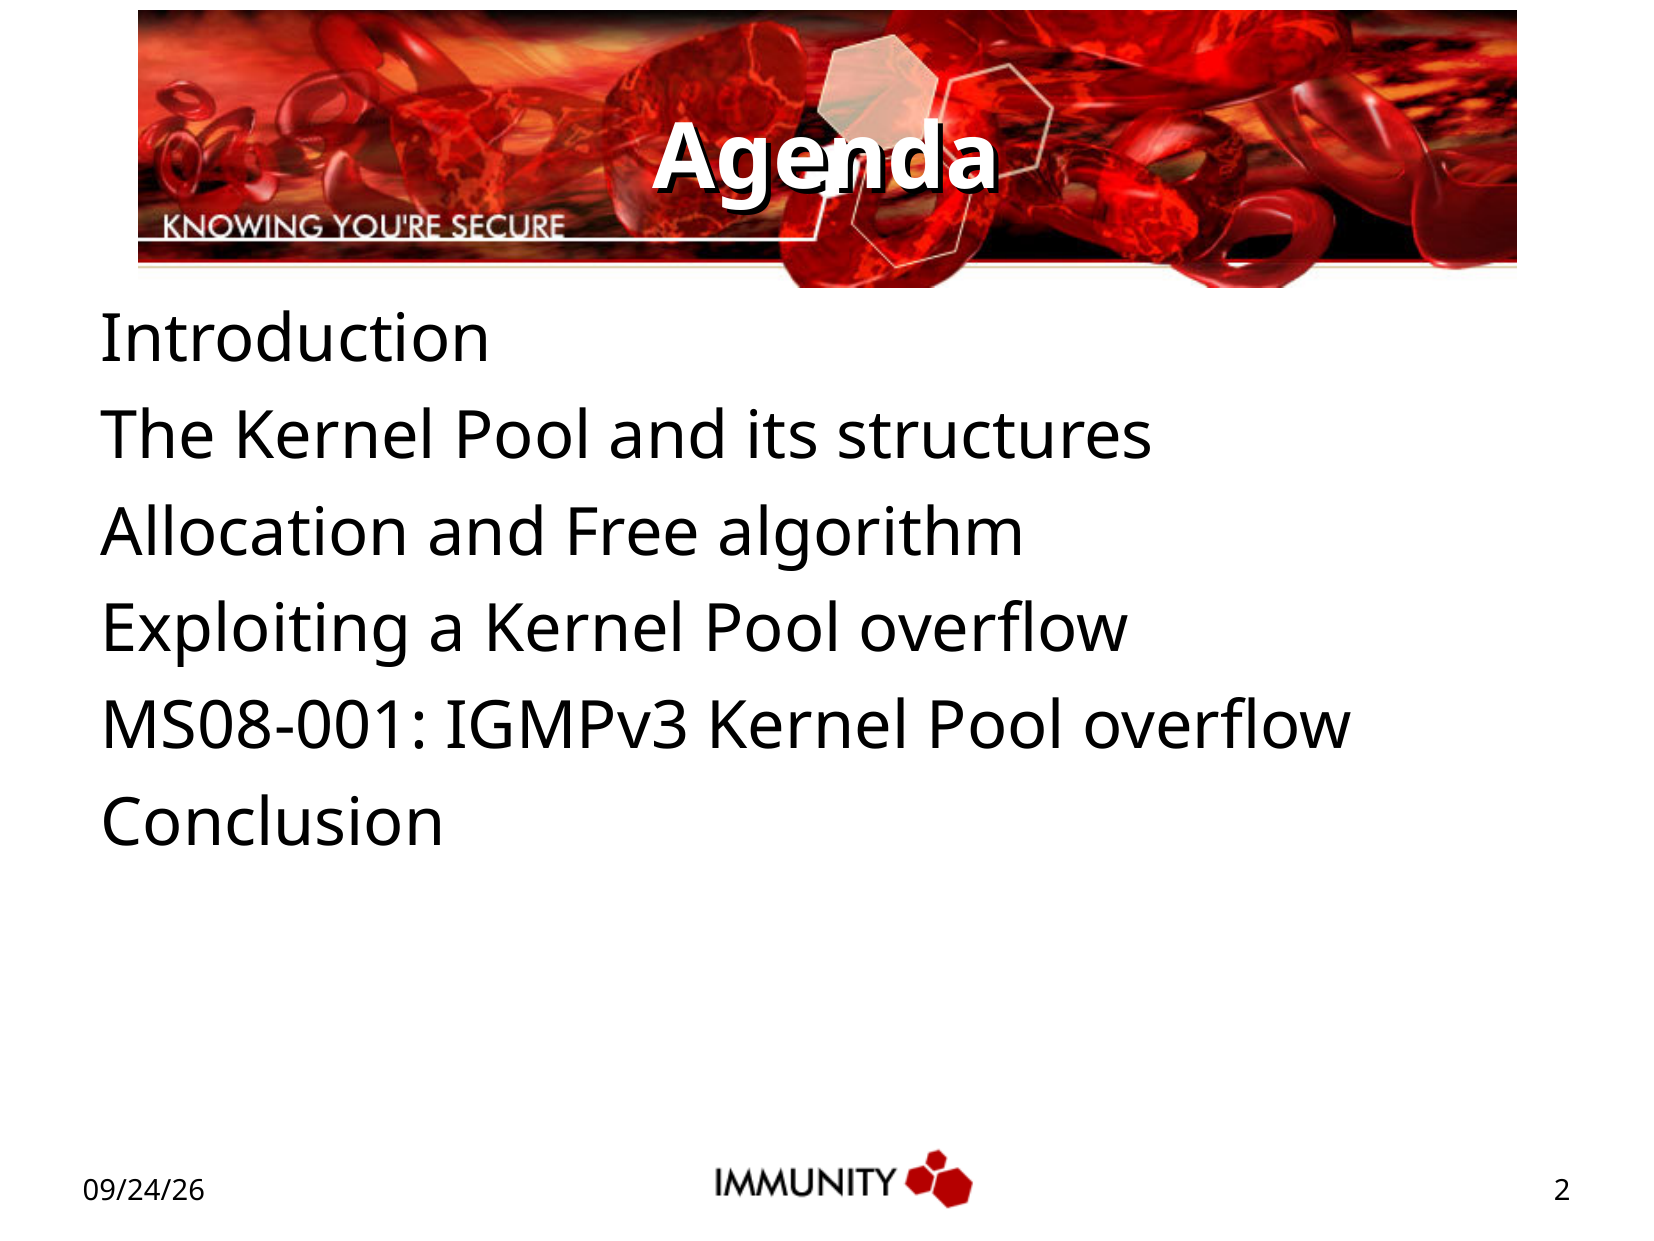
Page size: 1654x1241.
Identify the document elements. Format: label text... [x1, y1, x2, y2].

list Introduction The Kernel Pool and its structures Allocation and Free algorithm Exploiting a Kernel Pool overflow MS08-001: IGMPv3 Kernel Pool overflow Conclusion [82, 290, 1571, 1094]
picture [138, 10, 1517, 49]
title Agenda [82, 49, 1571, 257]
picture [138, 257, 1517, 288]
picture [694, 1130, 984, 1235]
